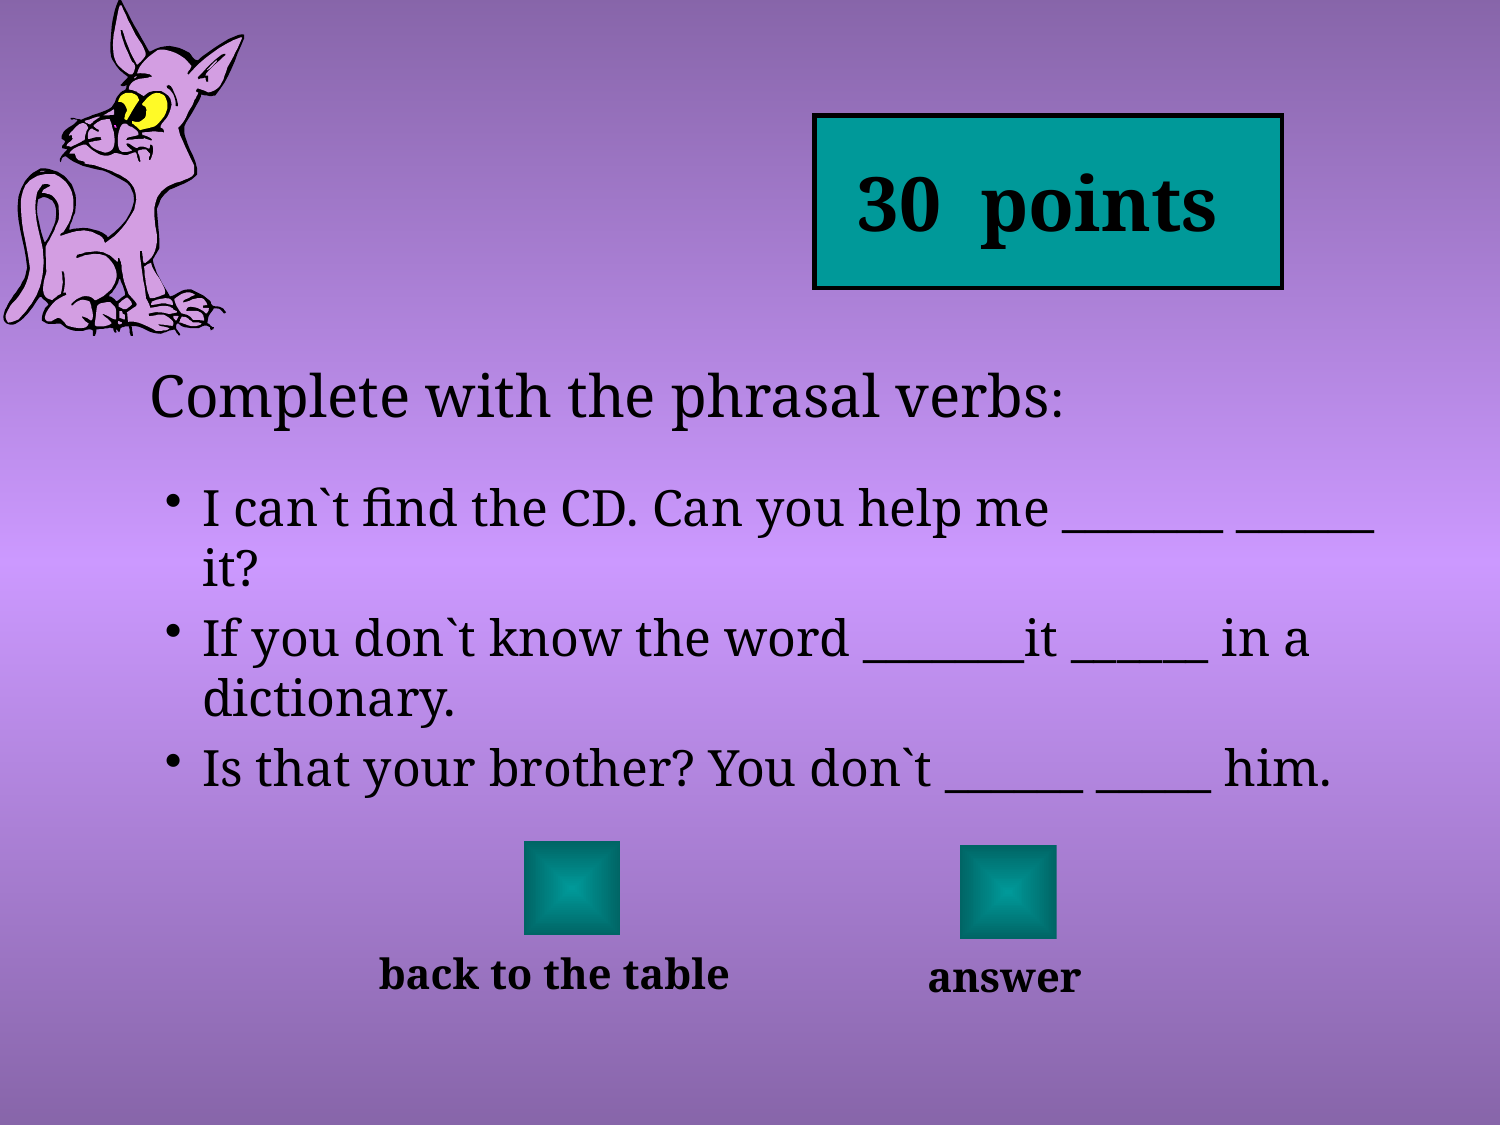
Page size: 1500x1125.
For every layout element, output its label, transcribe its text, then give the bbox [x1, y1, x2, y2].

title Complete with the phrasal verbs: [0, 320, 1215, 469]
text_box [960, 845, 1057, 939]
text_box answer [859, 943, 1150, 1009]
text_box [814, 115, 1282, 288]
text_box [524, 841, 620, 935]
text_box back to the table [357, 940, 752, 1006]
text_box 30 points [842, 148, 1256, 254]
text_box I can`t find the CD. Can you help me _______ ______ it? If you don`t know the word _______it ______ in a dictionary. Is that your brother? You don`t ______ _____ him. [0, 469, 1425, 804]
